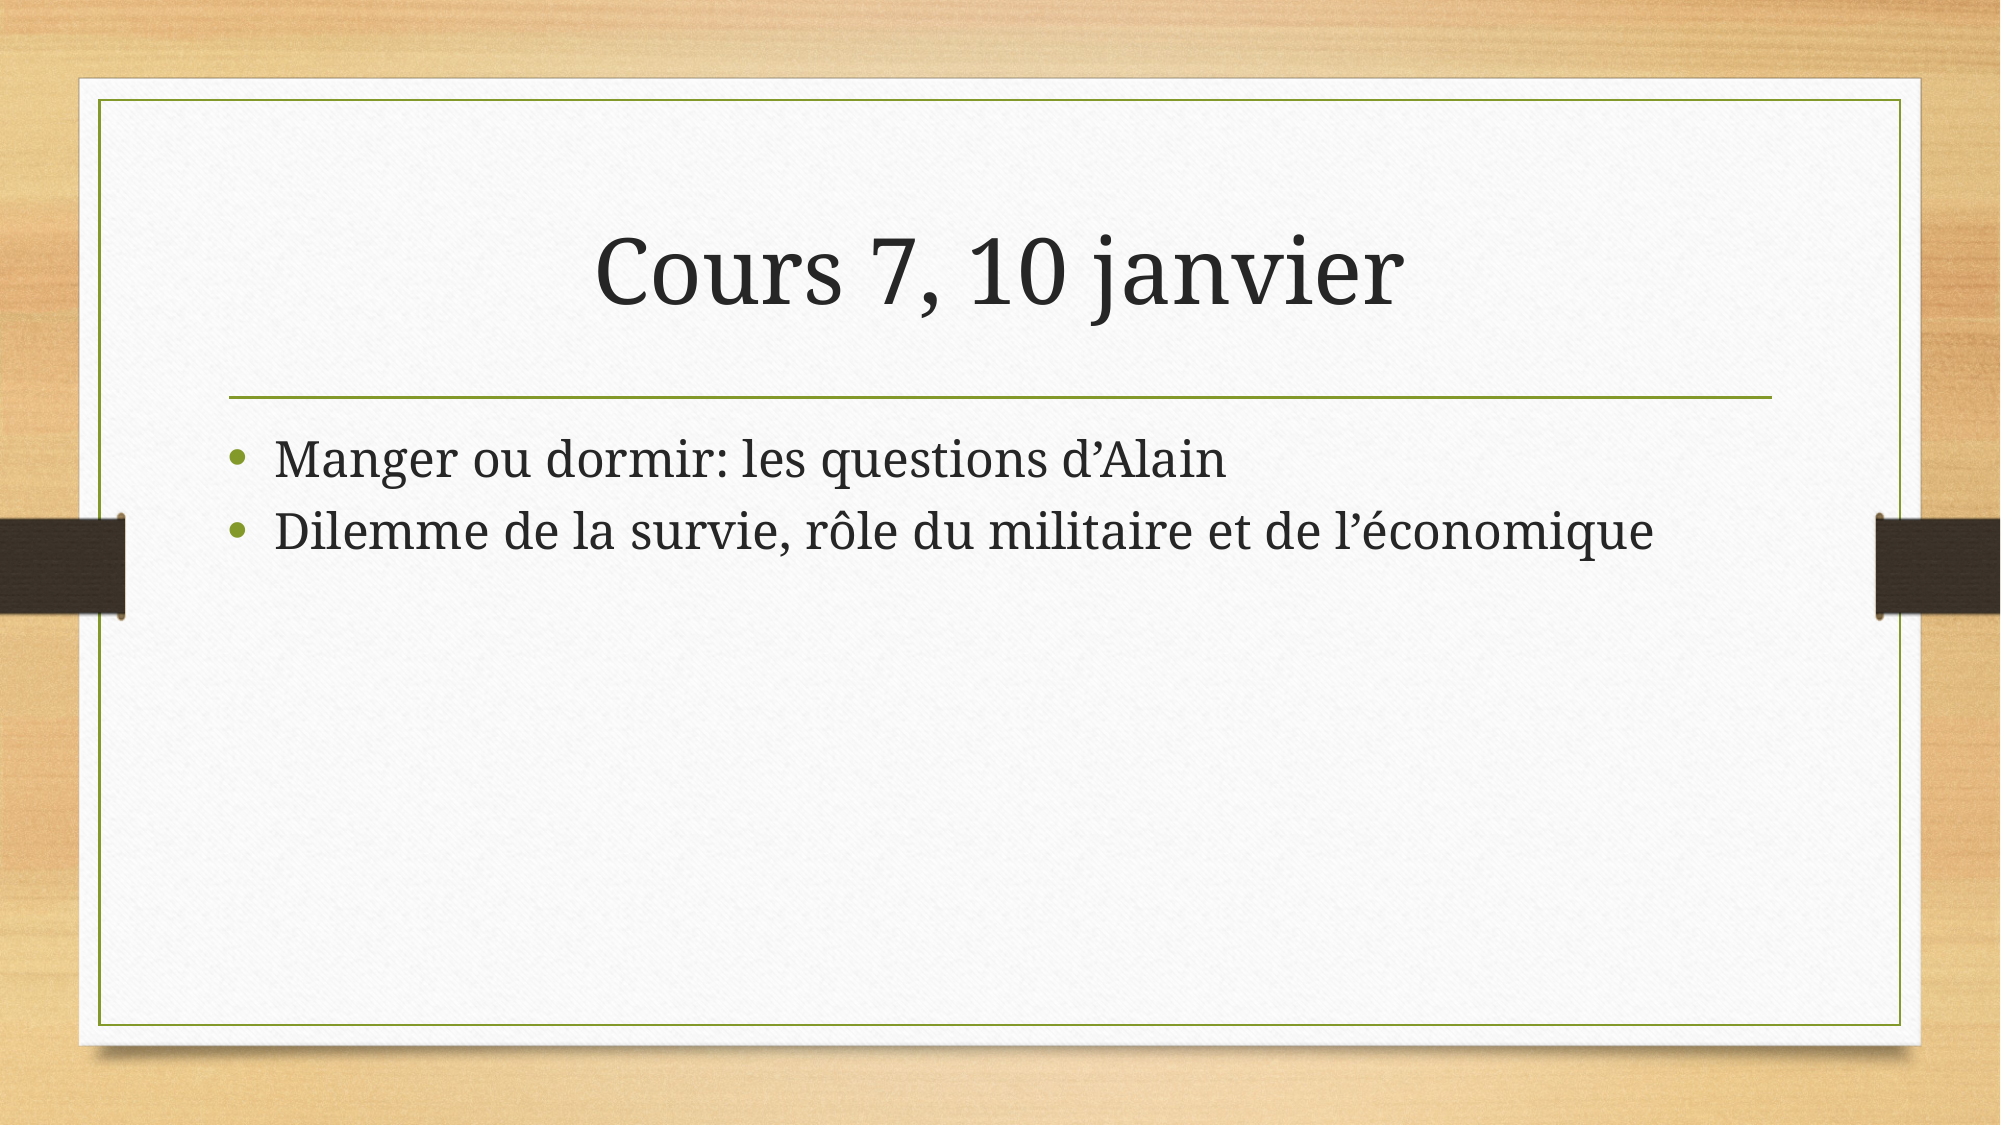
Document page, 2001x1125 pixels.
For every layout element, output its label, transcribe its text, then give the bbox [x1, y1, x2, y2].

title Cours 7, 10 janvier [212, 161, 1788, 376]
list Manger ou dormir: les questions d’Alain Dilemme de la survie, rôle du militaire et de l’économique [212, 419, 1788, 964]
